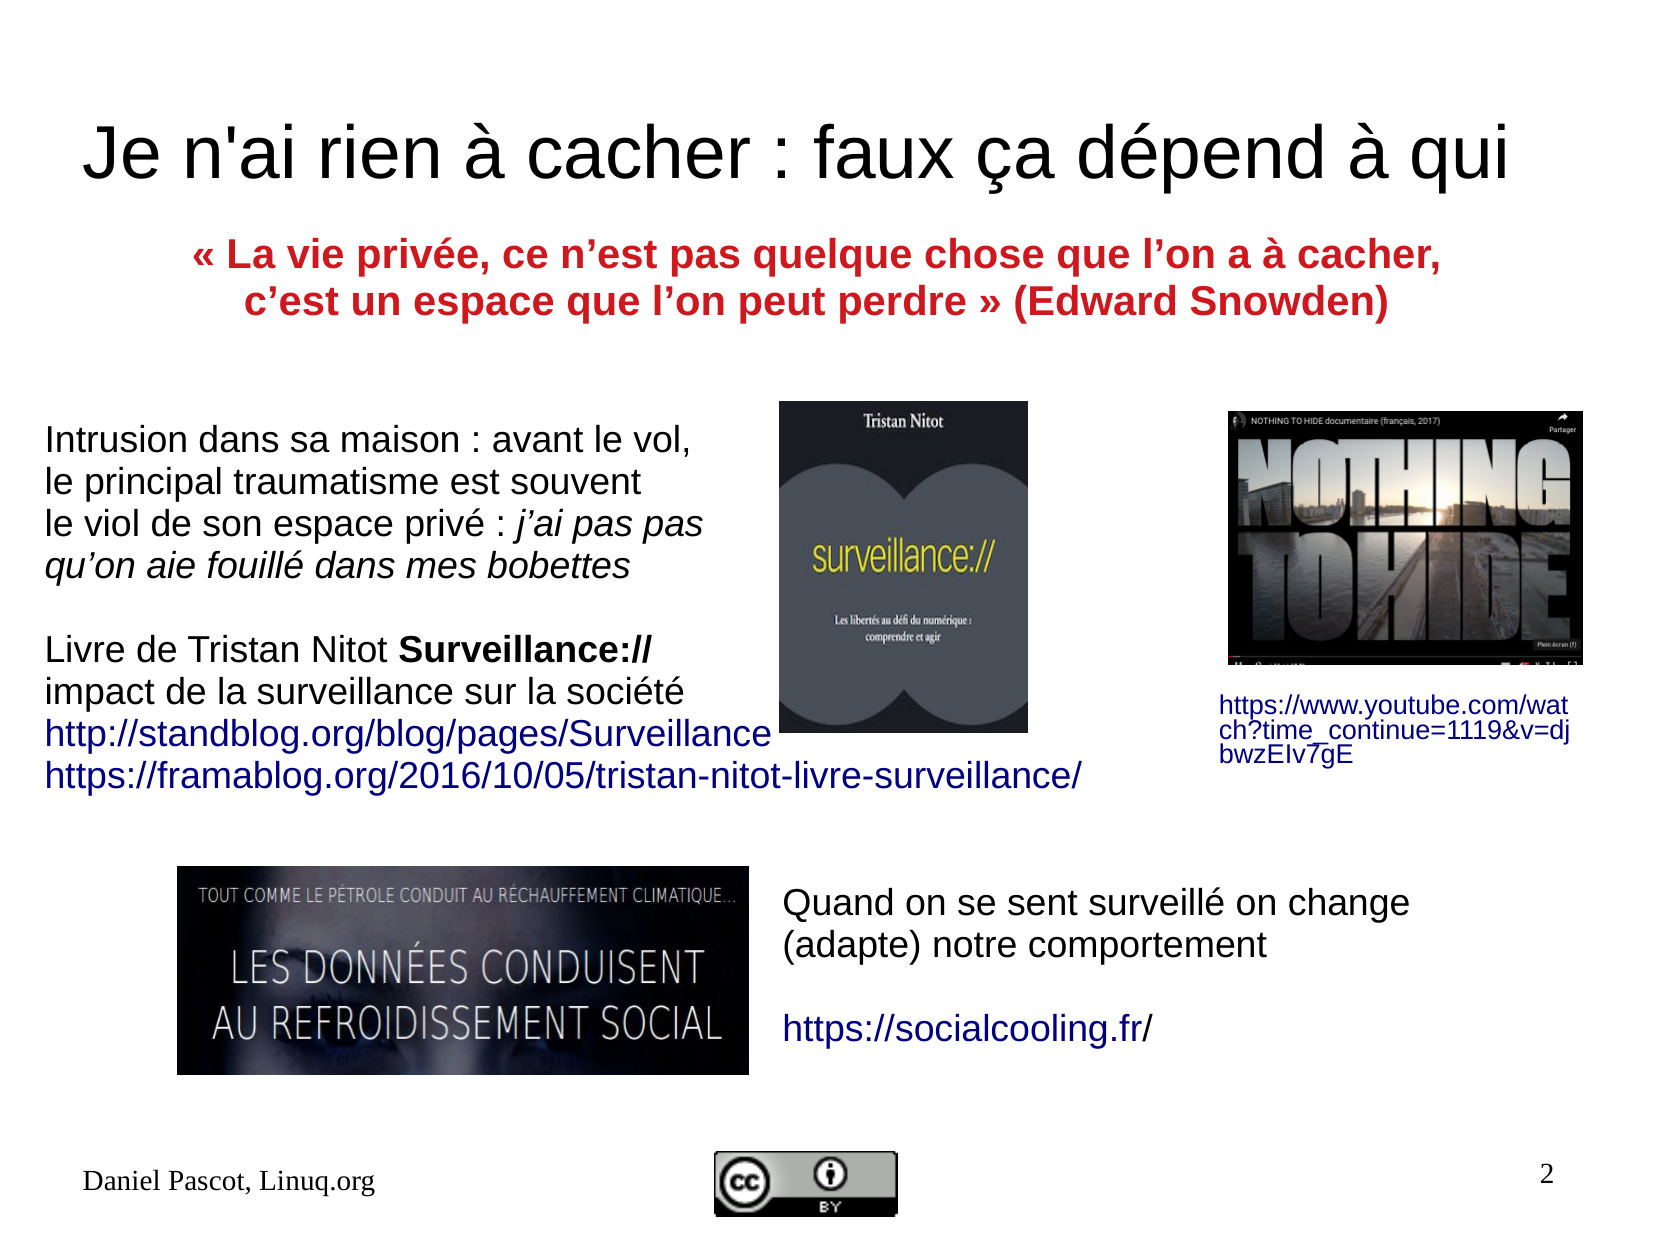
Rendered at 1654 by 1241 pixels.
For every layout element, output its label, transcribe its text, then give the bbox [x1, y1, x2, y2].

picture [1228, 411, 1583, 665]
picture [714, 1151, 898, 1217]
text_box https://www.youtube.com/watch?time_continue=1119&v=djbwzEIv7gE [1203, 683, 1595, 740]
text_box Intrusion dans sa maison : avant le vol, le principal traumatisme est souvent le viol de son espace privé : j’ai pas pas qu’on aie fouillé dans mes bobettes Livre de Tristan Nitot Surveillance:// impact de la surveillance sur la société http://standblog.org/blog/pages/Surveillance https://framablog.org/2016/10/05/tristan-nitot-livre-surveillance/ [29, 411, 1430, 851]
picture [779, 401, 1028, 733]
title Je n'ai rien à cacher : faux ça dépend à qui [82, 28, 1571, 277]
text_box Quand on se sent surveillé on change (adapte) notre comportement https://socialcooling.fr/ [767, 874, 1430, 1080]
picture [177, 866, 749, 1075]
text_box « La vie privée, ce n’est pas quelque chose que l’on a à cacher, c’est un espace que l’on peut perdre » (Edward Snowden) [177, 223, 1513, 378]
